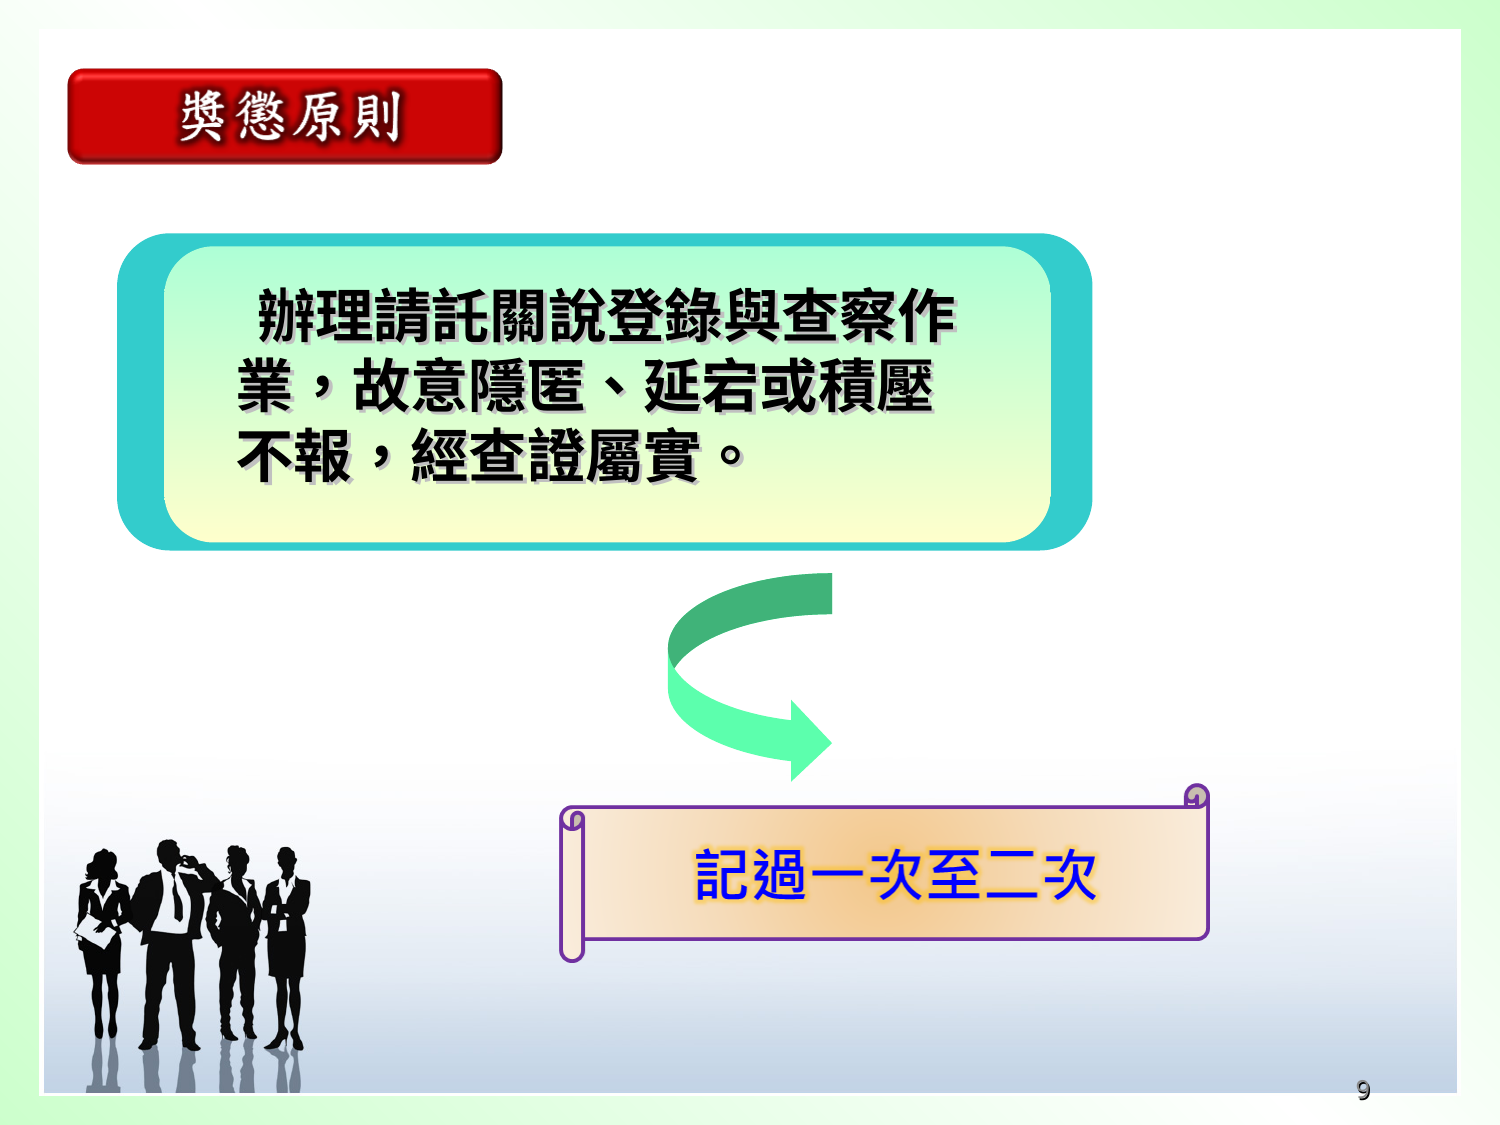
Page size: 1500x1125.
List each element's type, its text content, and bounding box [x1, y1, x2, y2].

text_box [117, 233, 1093, 551]
text_box 辦理請託關說登錄與查察作業，故意隱匿、延宕或積壓不報，經查證屬實。 [176, 271, 1006, 515]
text_box <編號> [1081, 1060, 1432, 1121]
picture [39, 29, 1461, 1096]
text_box [667, 573, 833, 782]
